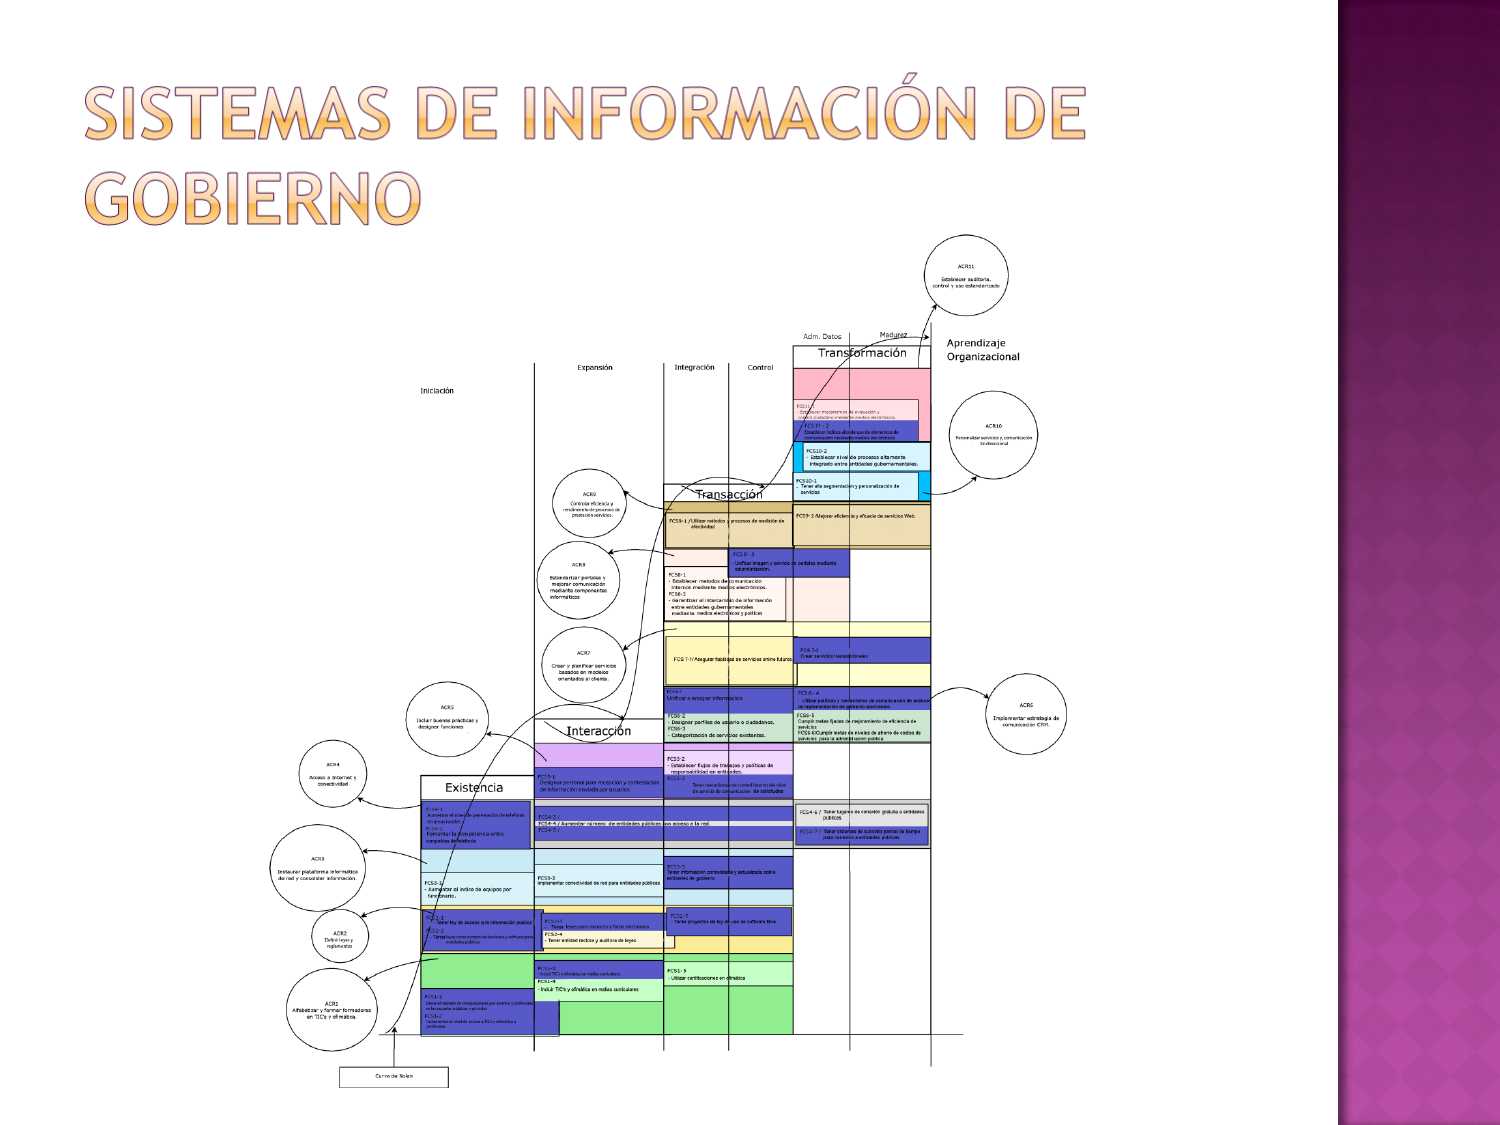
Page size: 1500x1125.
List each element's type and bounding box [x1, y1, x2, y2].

text_box [40, 47, 1265, 1088]
picture [1337, 0, 1500, 1125]
